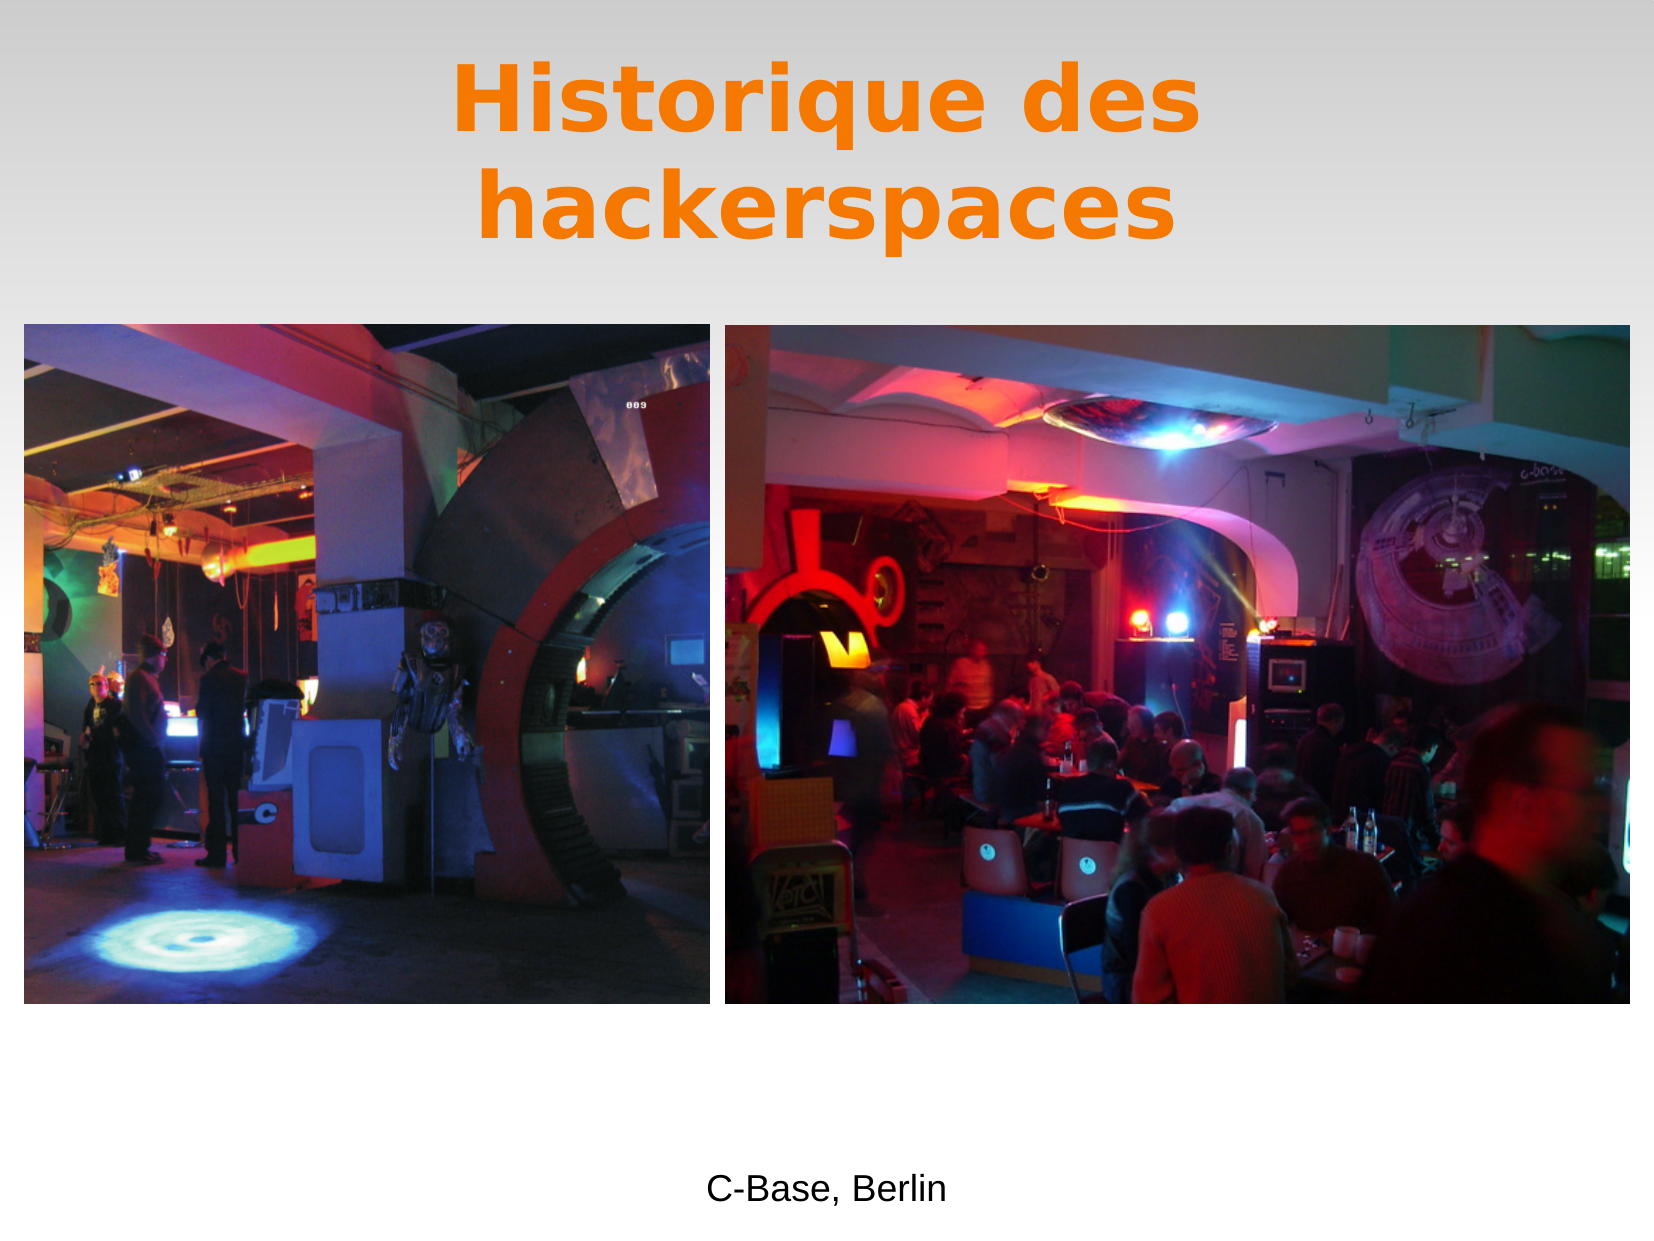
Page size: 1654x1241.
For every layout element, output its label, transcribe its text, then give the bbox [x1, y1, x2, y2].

picture [725, 325, 1630, 1004]
text_box C-Base, Berlin [691, 1159, 963, 1217]
picture [24, 324, 710, 1004]
title Historique des hackerspaces [82, 45, 1571, 261]
